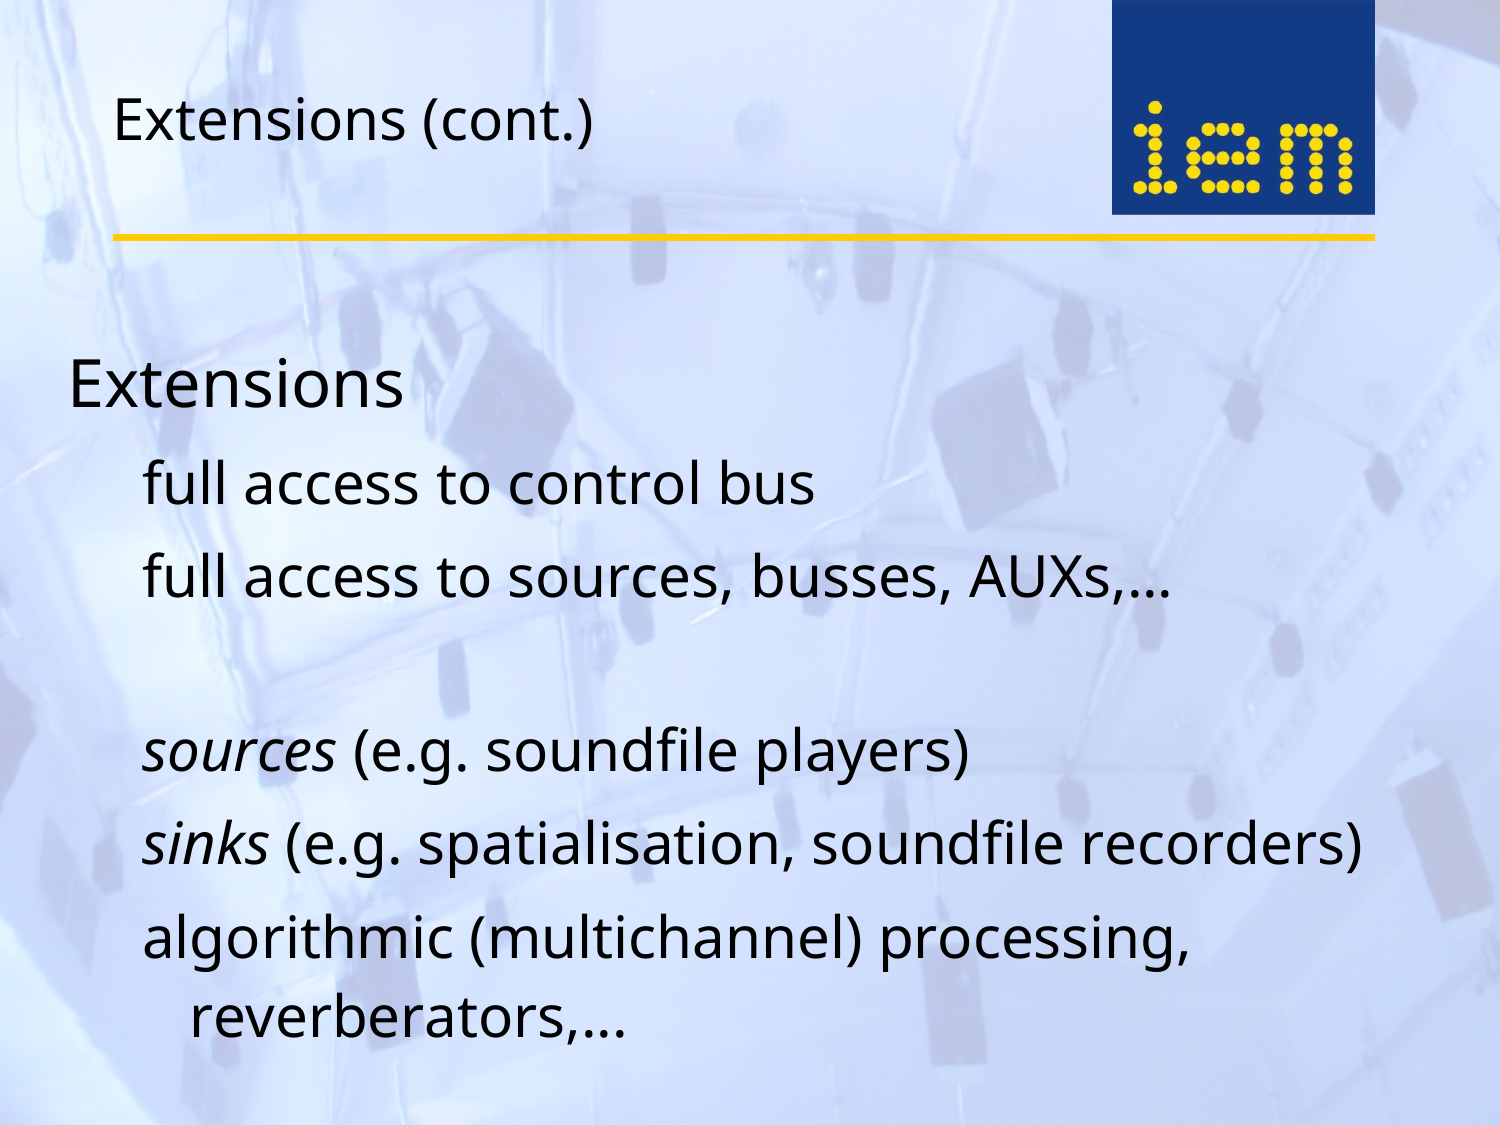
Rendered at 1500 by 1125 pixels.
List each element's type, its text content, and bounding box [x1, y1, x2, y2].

picture [0, 0, 1500, 1125]
title Extensions (cont.) [112, 31, 1375, 204]
list Extensions full access to control bus full access to sources, busses, AUXs,... sources (e.g. soundfile players) sinks (e.g. spatialisation, soundfile recorders) algorithmic (multichannel) processing, reverberators,... [67, 336, 1418, 1019]
